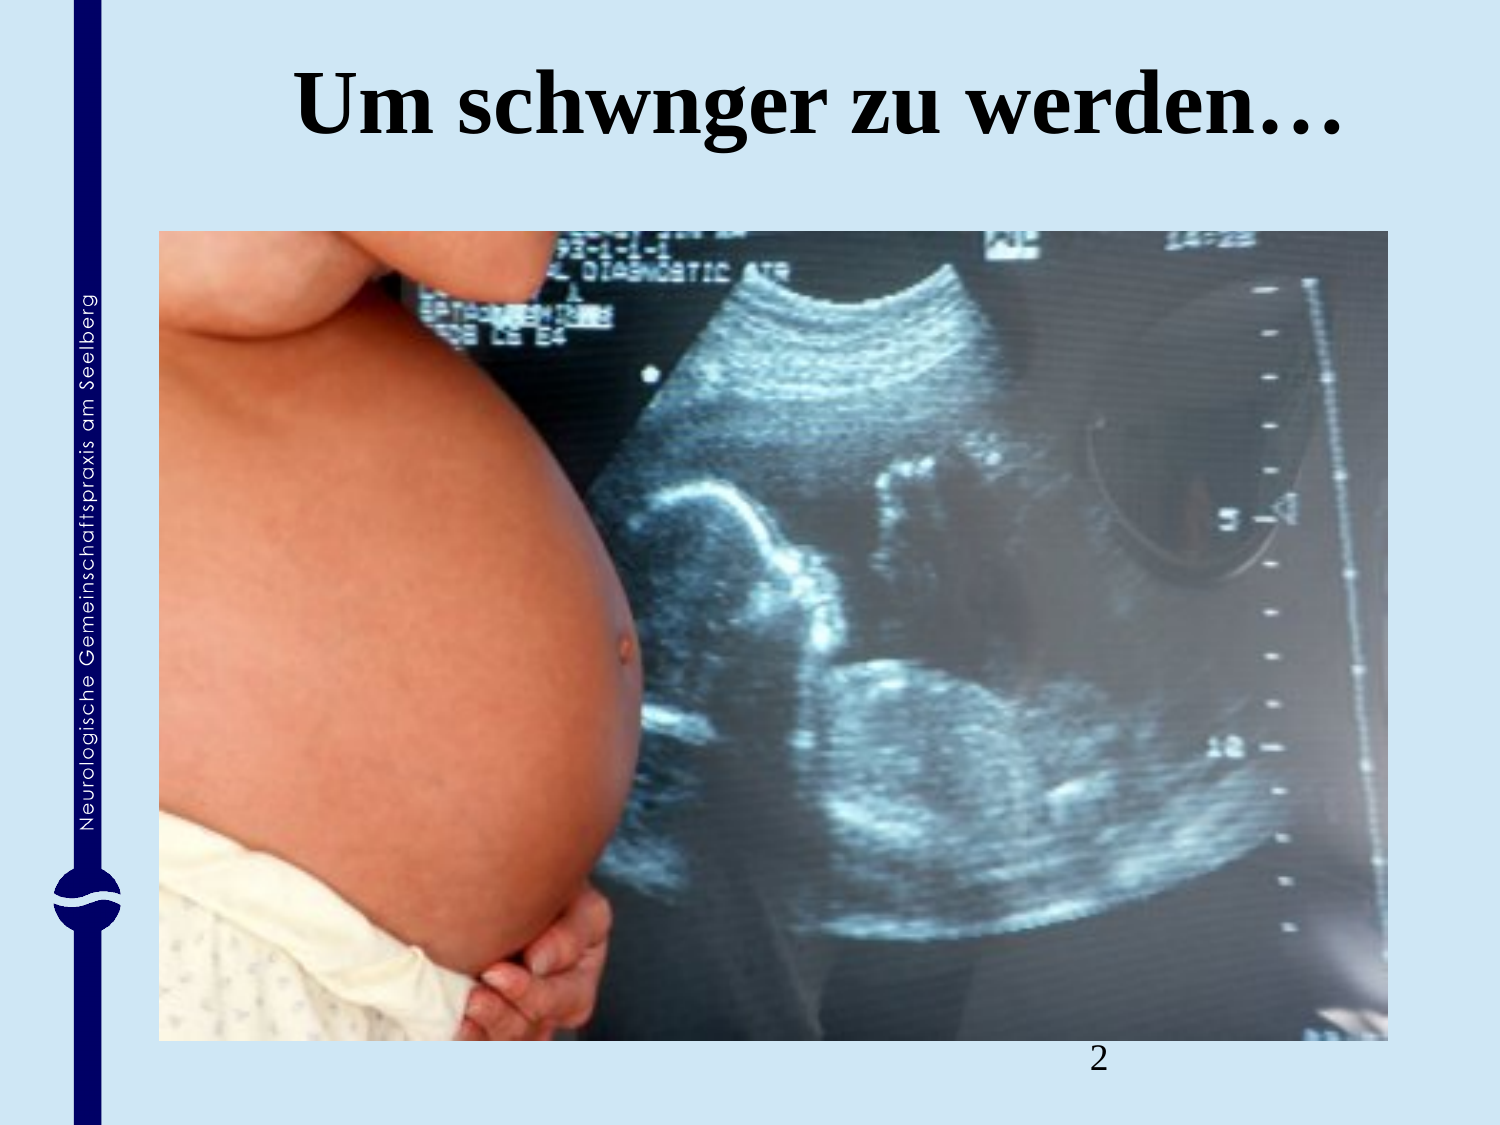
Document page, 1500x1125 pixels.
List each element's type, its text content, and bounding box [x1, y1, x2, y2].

title Um schwnger zu werden… [183, 42, 1458, 230]
picture [159, 231, 1388, 1041]
slide_number <Nummer> [1074, 1041, 1388, 1100]
picture [53, 0, 121, 1125]
